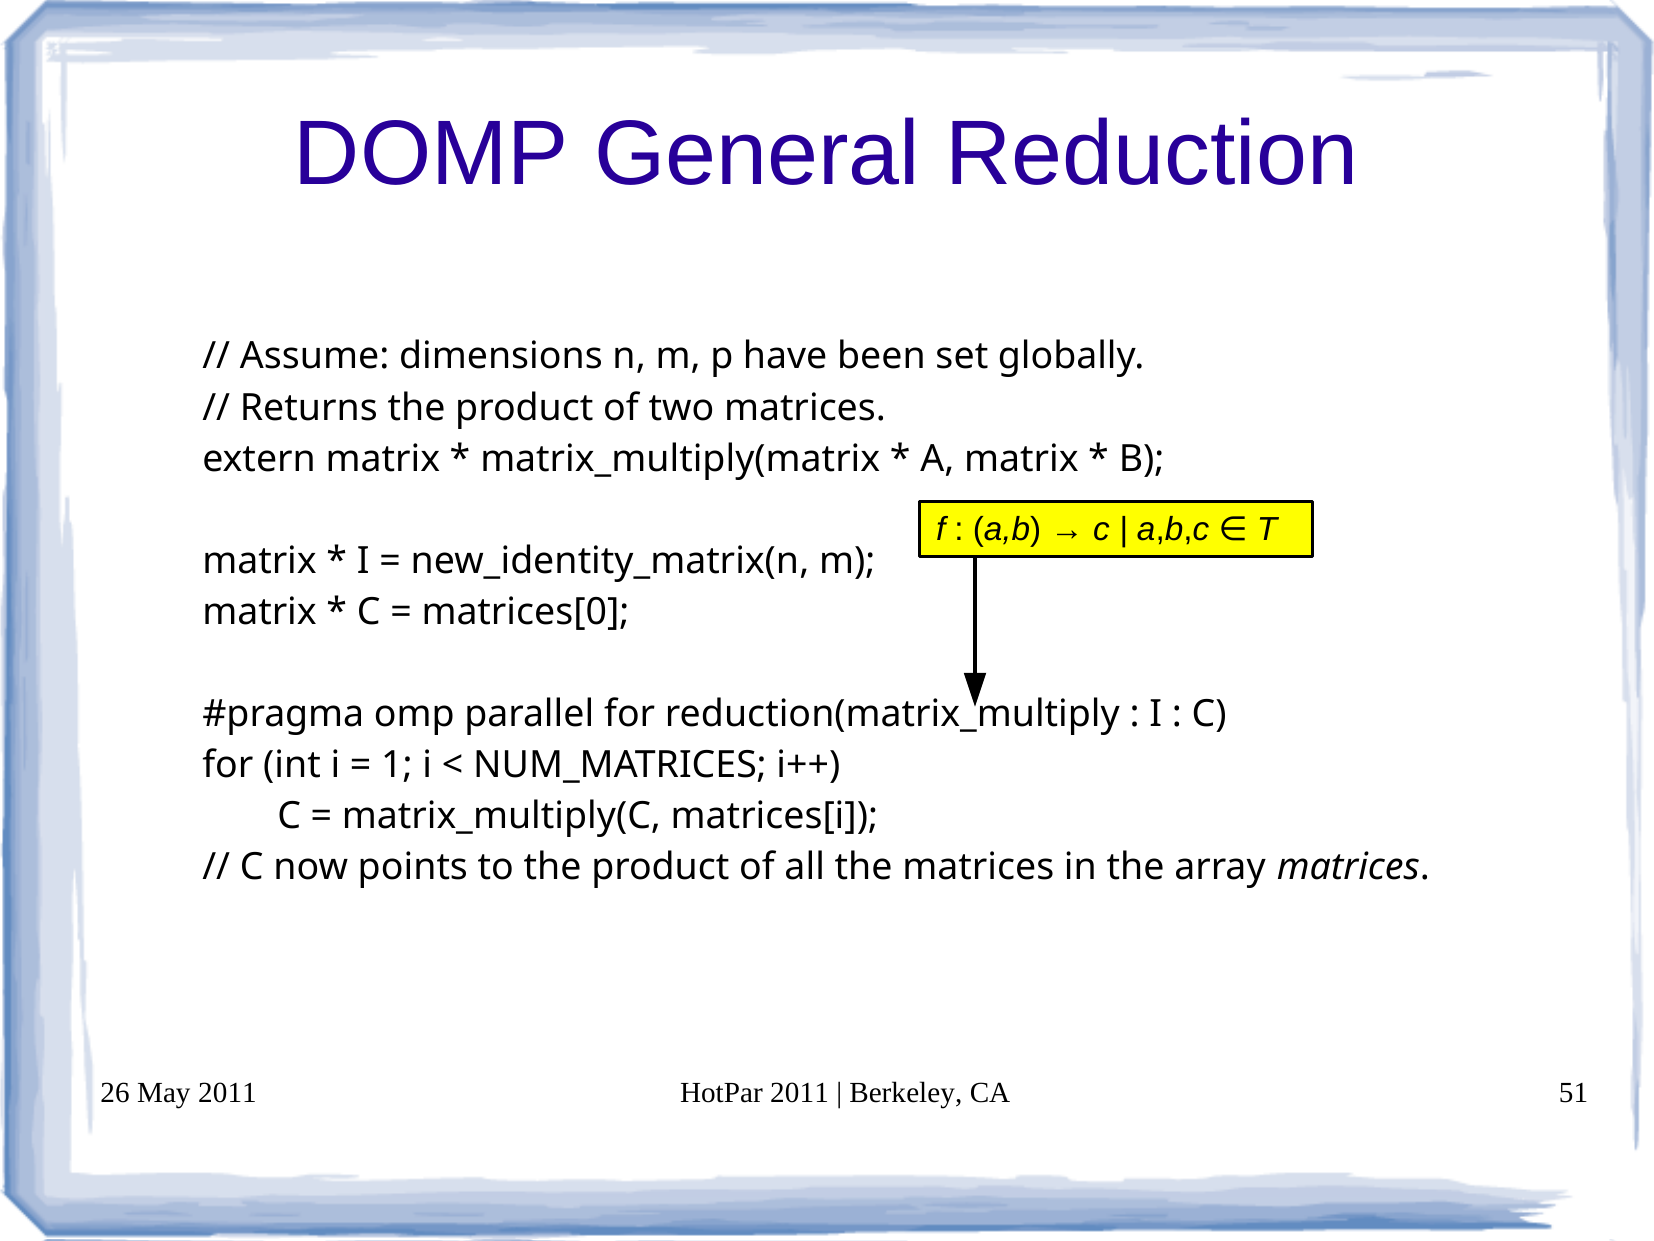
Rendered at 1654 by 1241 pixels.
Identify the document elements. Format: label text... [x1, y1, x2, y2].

text_box f : (a,b) → c | a,b,c ∈ T [919, 501, 1313, 557]
picture [0, 0, 1654, 1241]
title DOMP General Reduction [82, 56, 1571, 250]
text_box // Assume: dimensions n, m, p have been set globally. // Returns the product of two matrices. extern matrix * matrix_multiply(matrix * A, matrix * B); matrix * I = new_identity_matrix(n, m); matrix * C = matrices[0]; #pragma omp parallel for reduction(matrix_multiply : I : C) for (int i = 1; i < NUM_MATRICES; i++) C = matrix_multiply(C, matrices[i]); // C now points to the product of all the matrices in the array matrices. [187, 321, 1501, 912]
